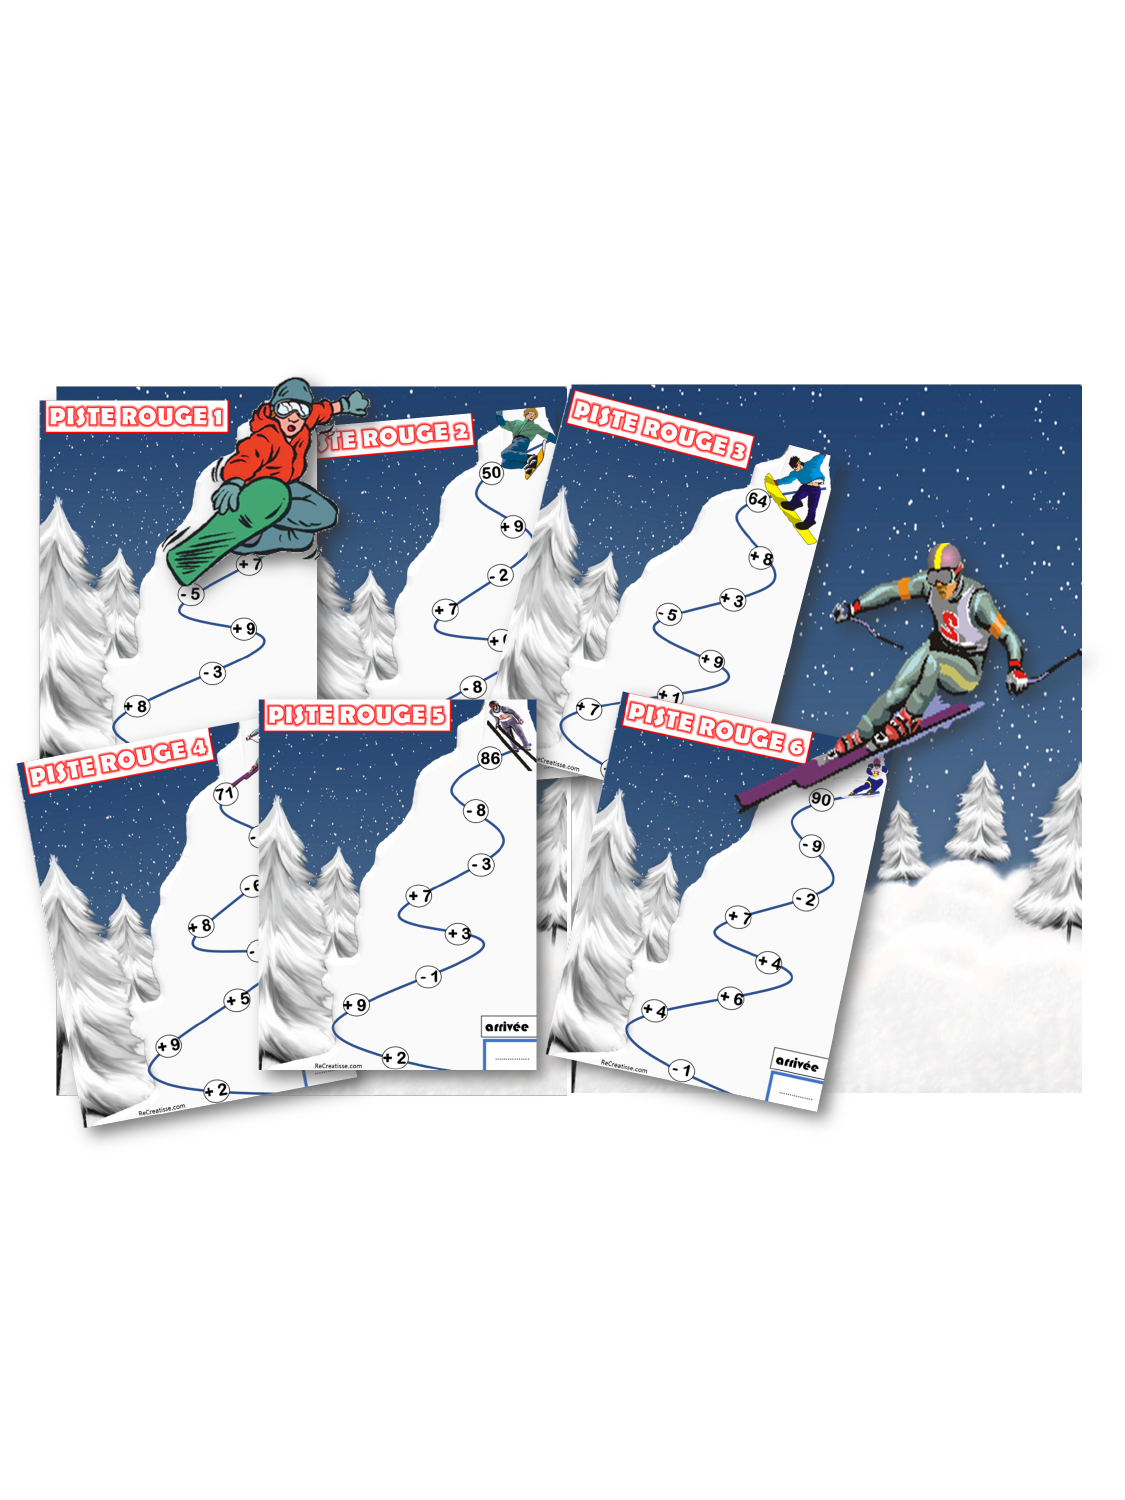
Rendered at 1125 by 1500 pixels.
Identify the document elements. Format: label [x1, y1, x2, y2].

picture [0, 340, 1125, 1160]
